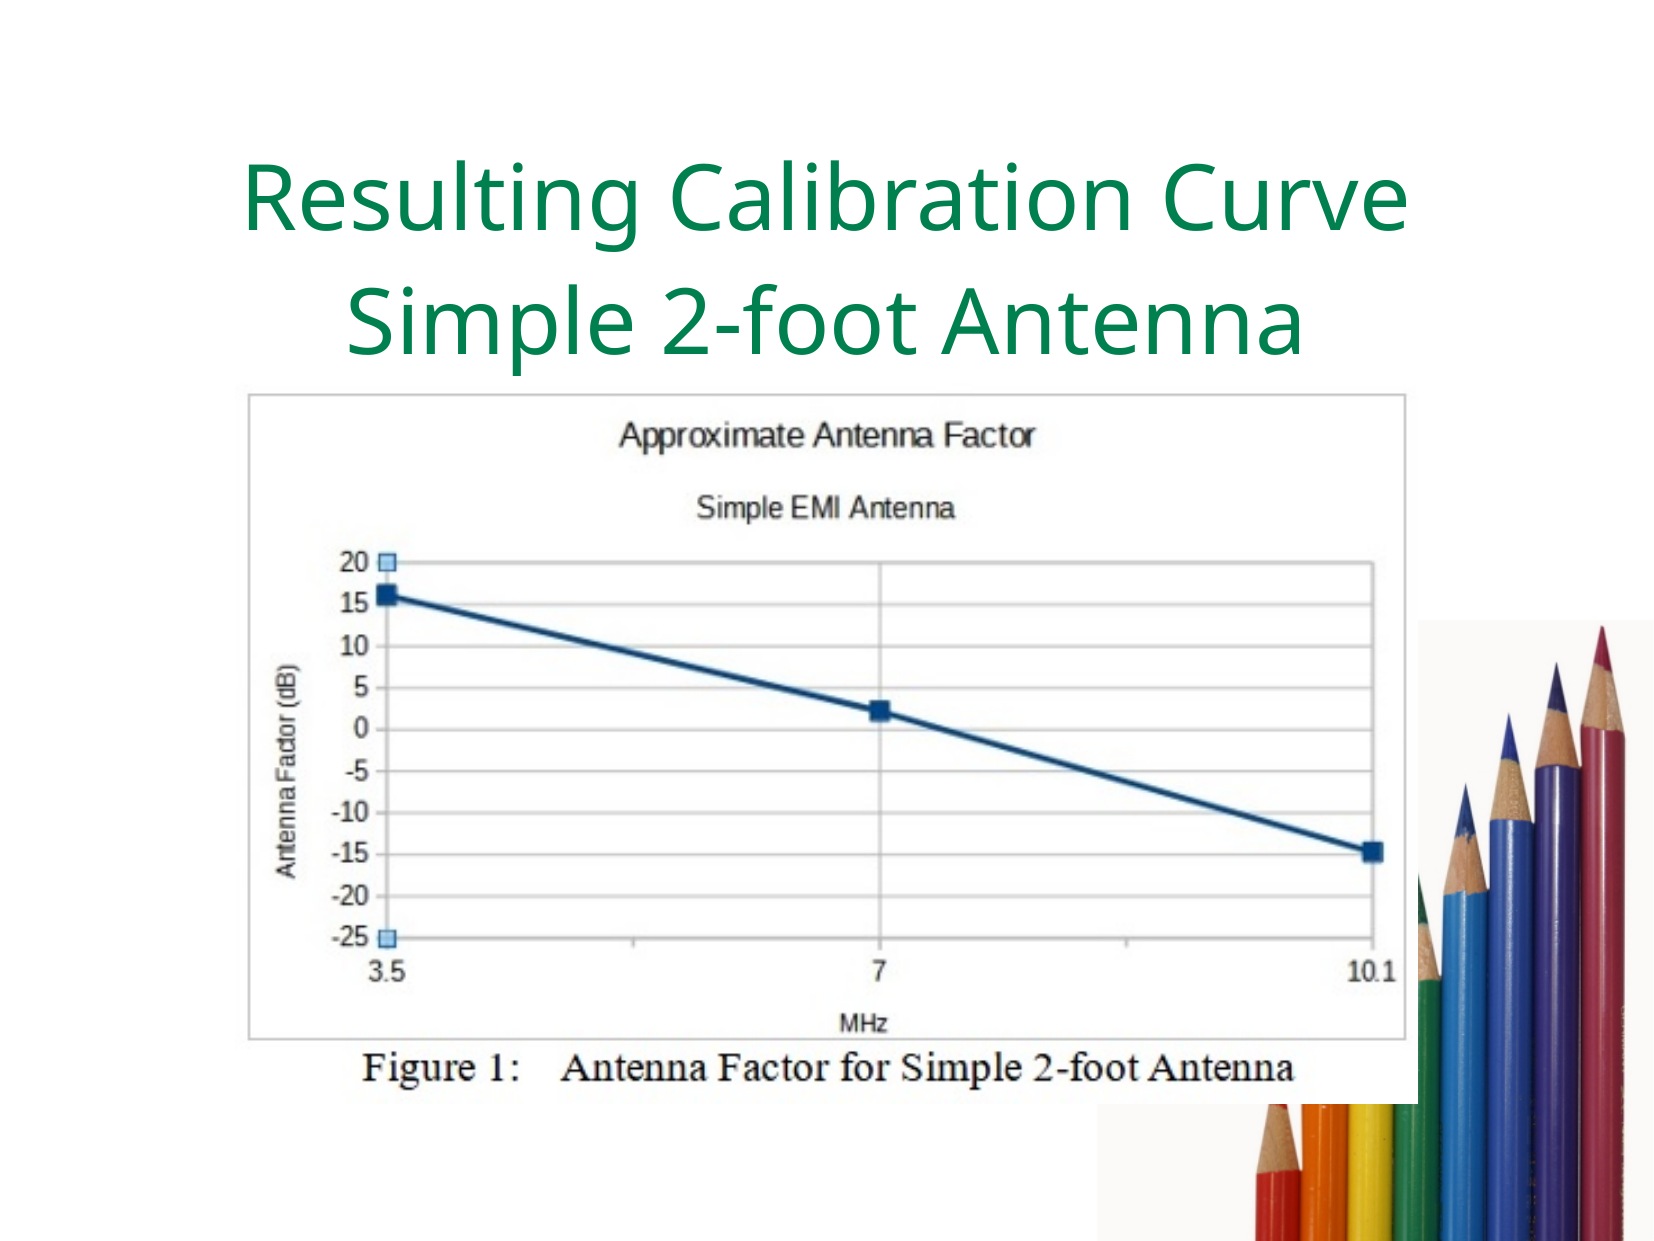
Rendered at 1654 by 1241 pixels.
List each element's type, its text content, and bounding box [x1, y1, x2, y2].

title Resulting Calibration Curve Simple 2-foot Antenna [147, 141, 1506, 373]
picture [0, 0, 1654, 1241]
